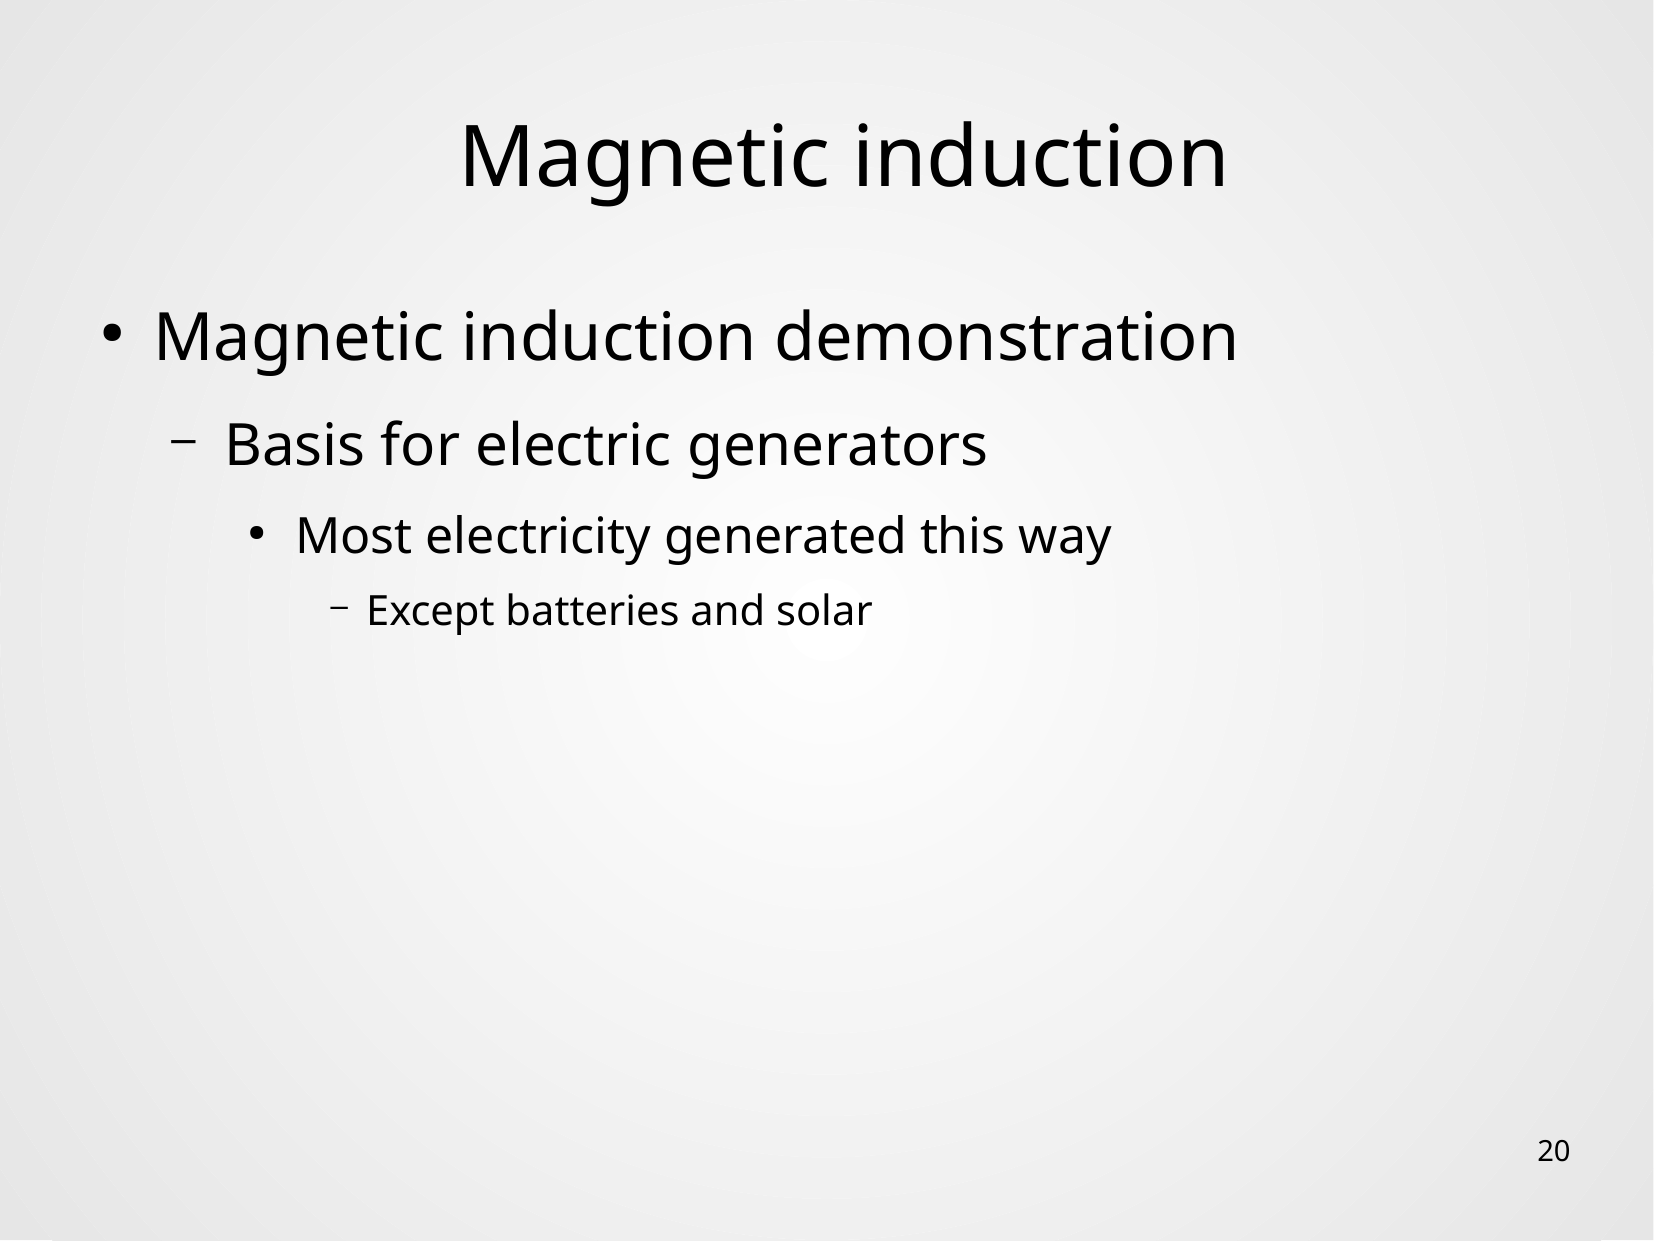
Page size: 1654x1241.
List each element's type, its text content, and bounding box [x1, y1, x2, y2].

title Magnetic induction [82, 49, 1571, 257]
list Magnetic induction demonstration Basis for electric generators Most electricity generated this way Except batteries and solar [82, 289, 1571, 1010]
